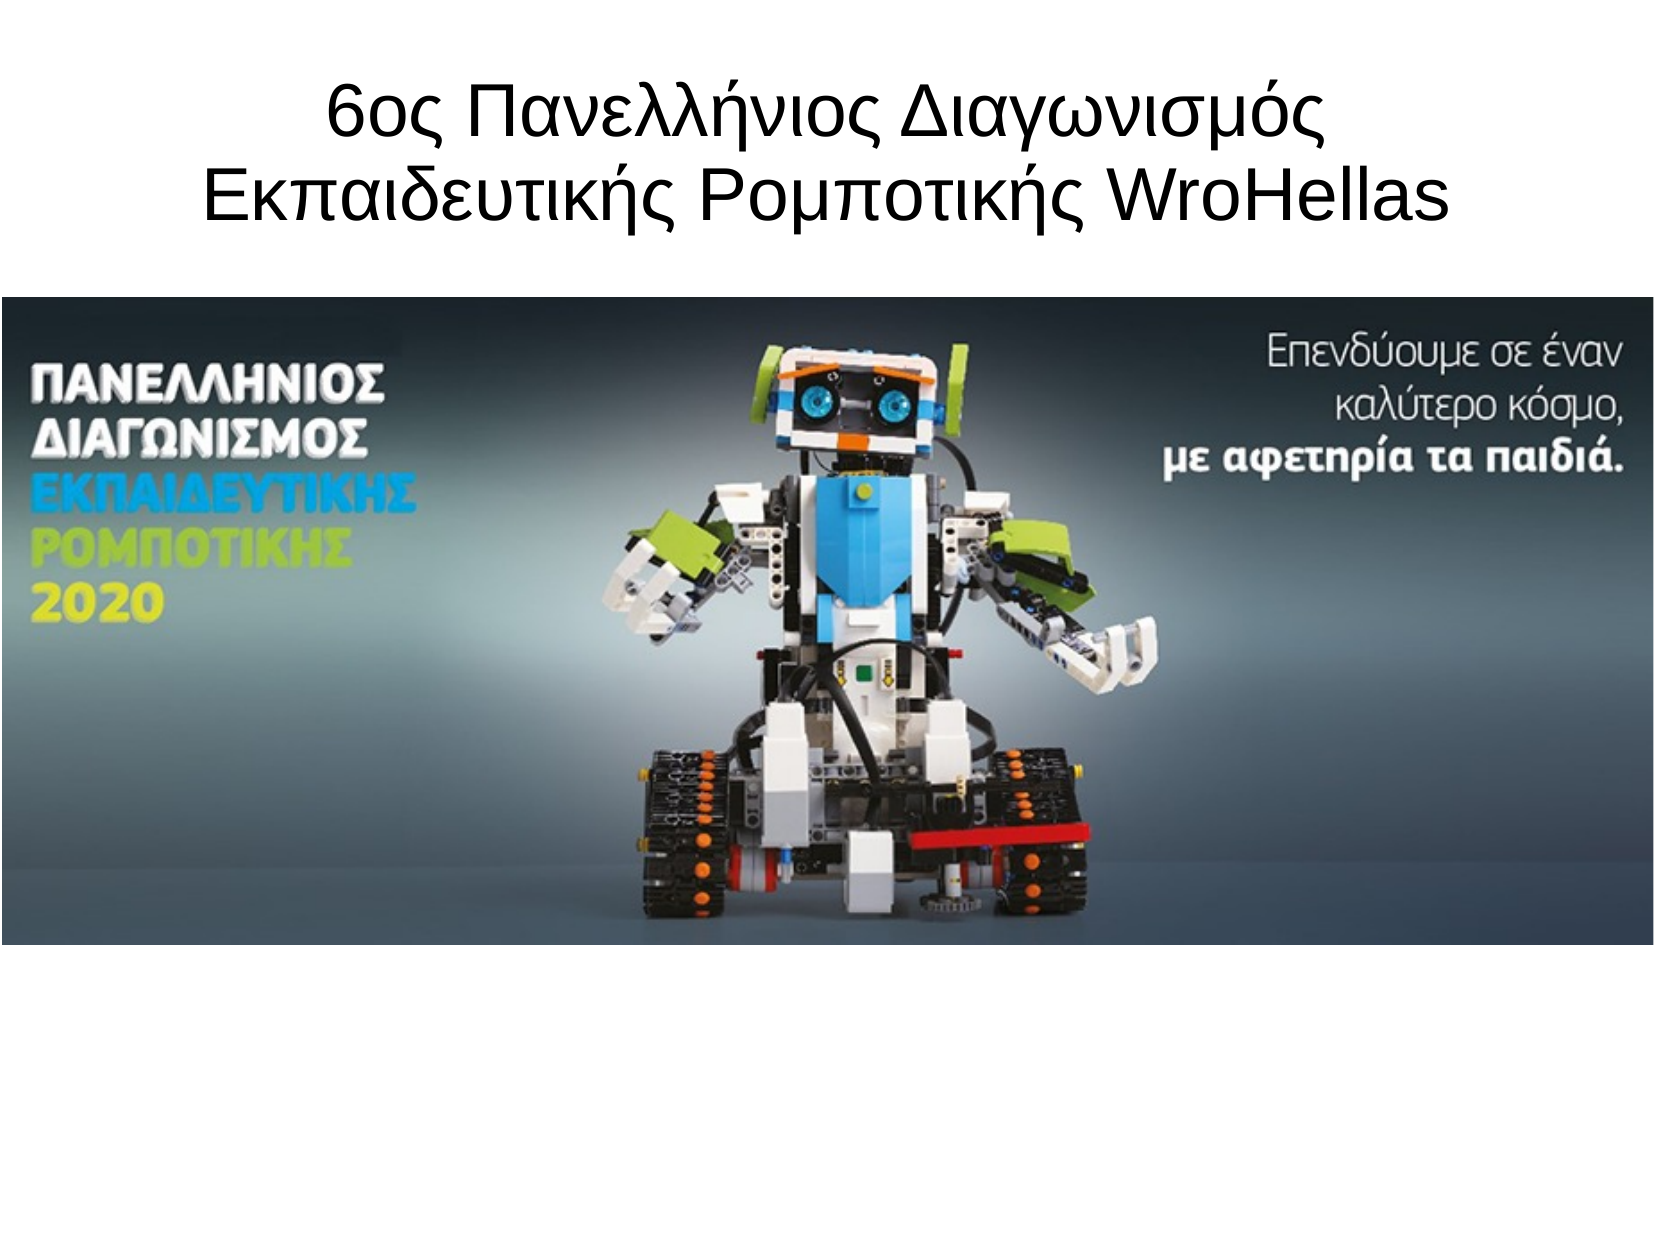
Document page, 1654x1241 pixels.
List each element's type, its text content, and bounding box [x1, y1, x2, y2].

picture [2, 297, 1654, 945]
title 6ος Πανελλήνιος Διαγωνισμός Εκπαιδευτικής Ρομποτικής WroHellas [82, 49, 1571, 257]
